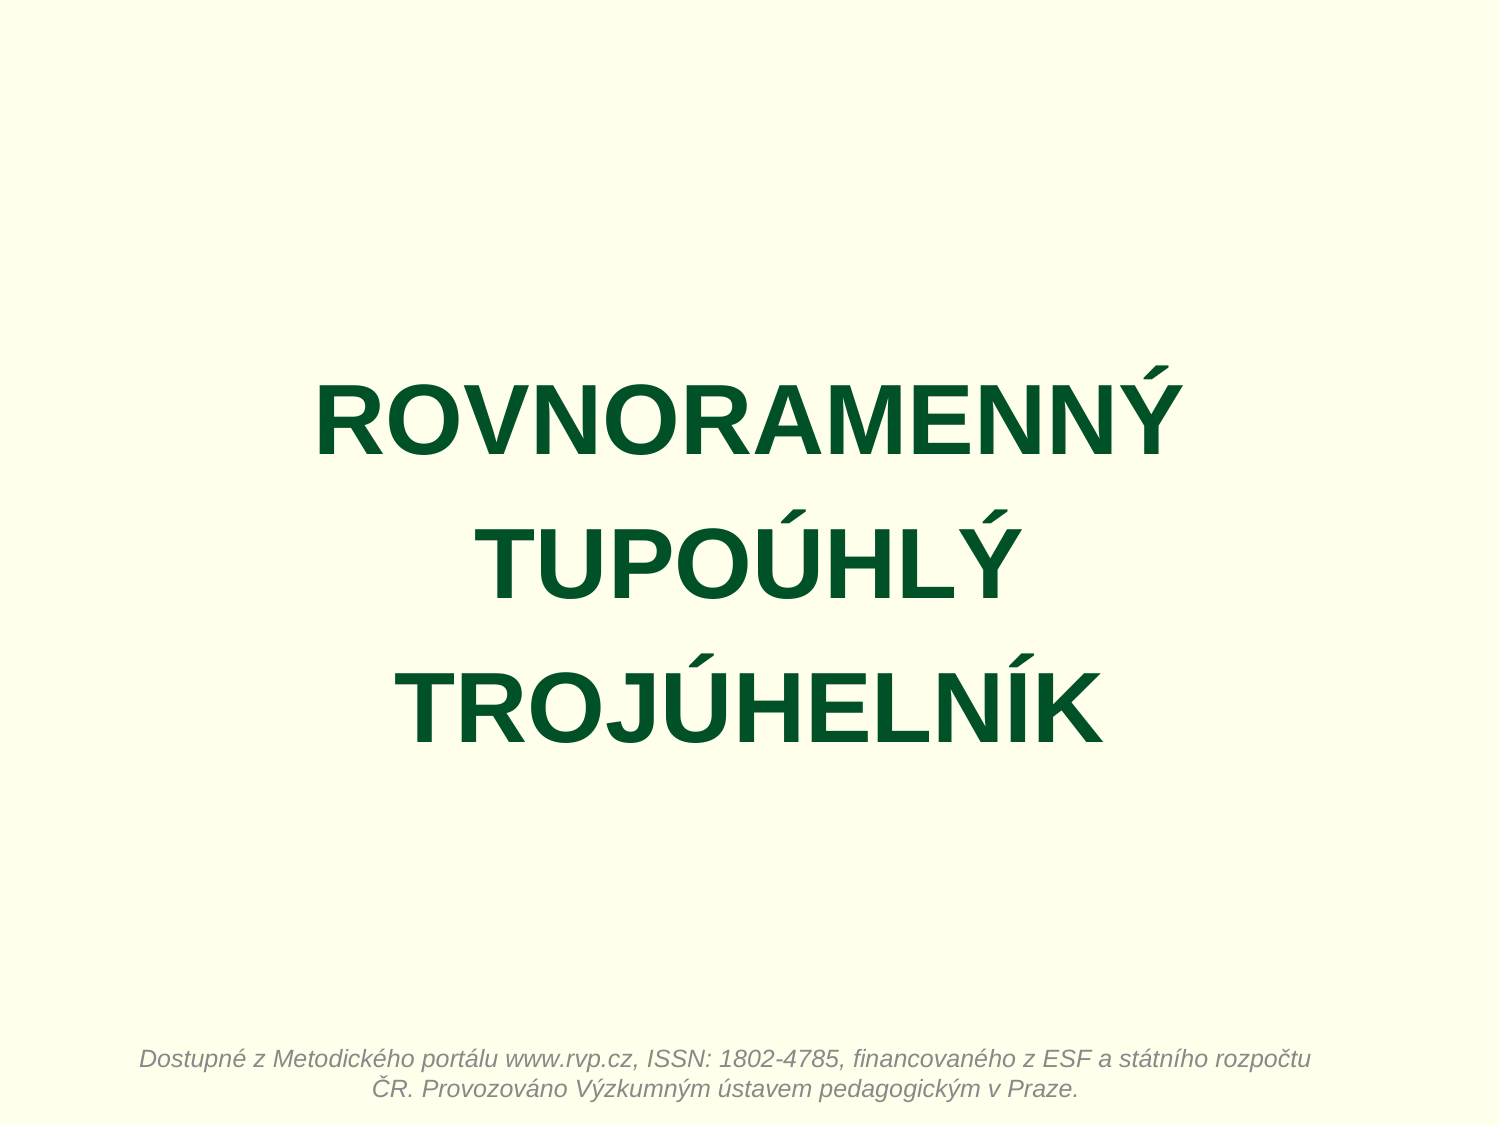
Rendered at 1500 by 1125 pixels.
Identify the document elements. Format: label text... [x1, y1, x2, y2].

text_box Dostupné z Metodického portálu www.rvp.cz, ISSN: 1802-4785, financovaného z ESF a státního rozpočtu ČR. Provozováno Výzkumným ústavem pedagogickým v Praze. [105, 1042, 1348, 1103]
text_box ROVNORAMENNÝ TUPOÚHLÝ TROJÚHELNÍK [0, 322, 1500, 794]
